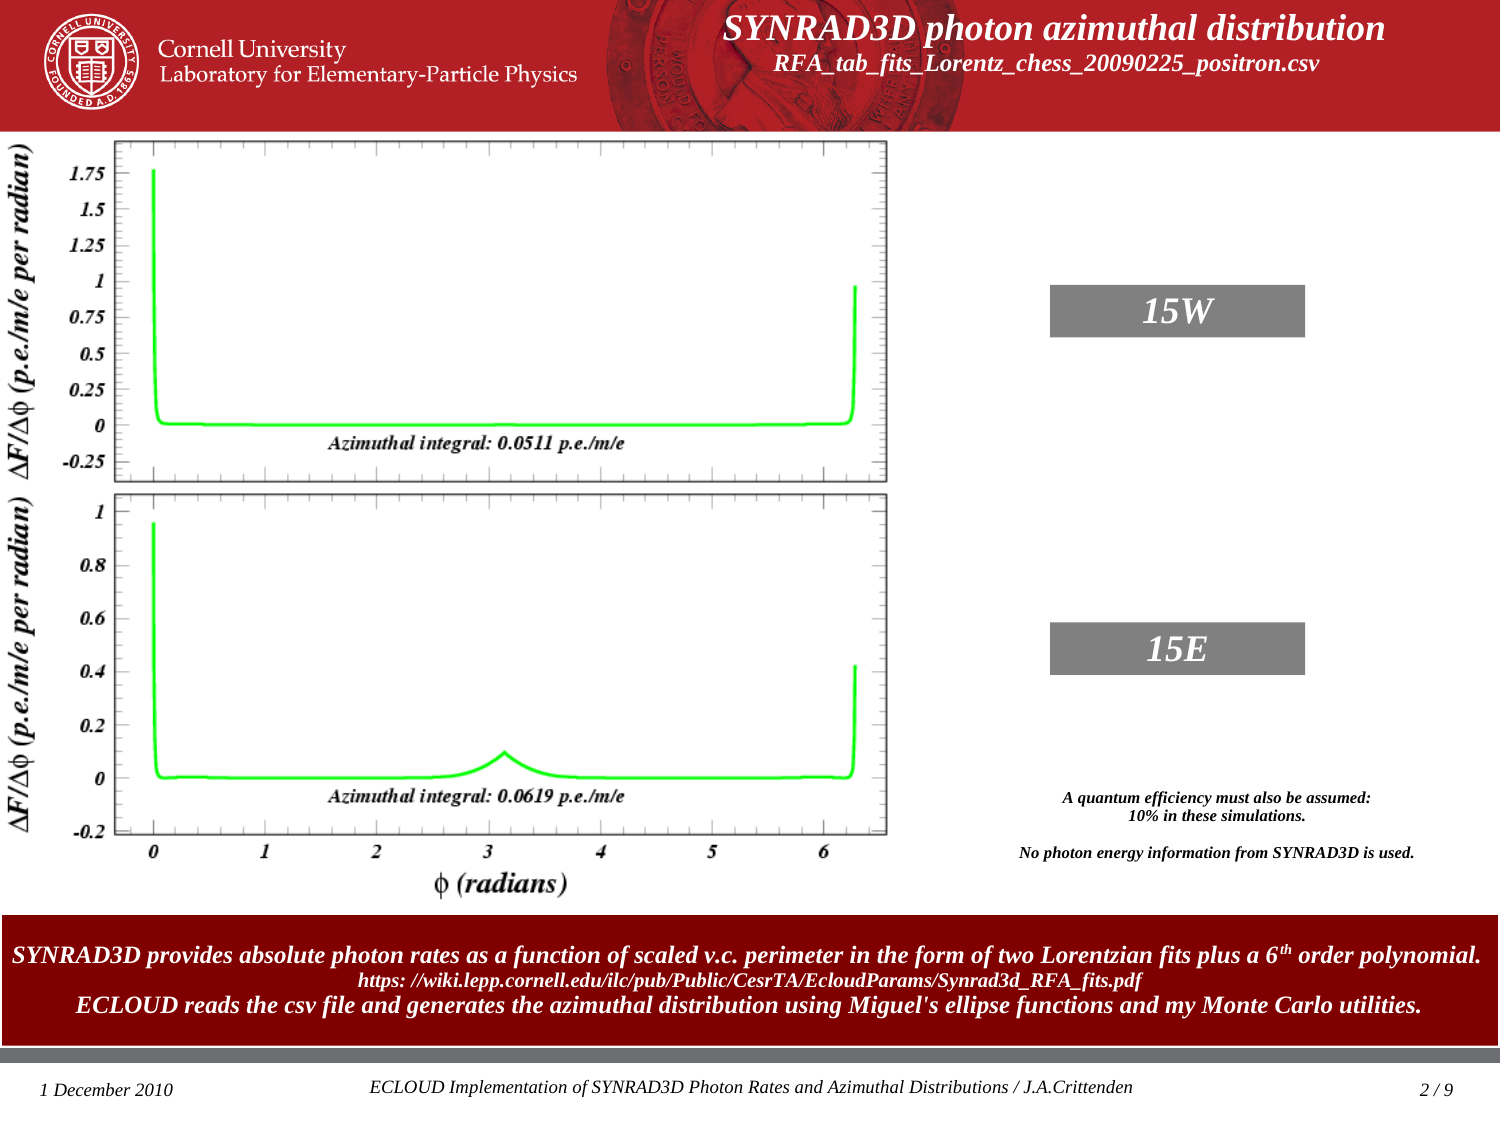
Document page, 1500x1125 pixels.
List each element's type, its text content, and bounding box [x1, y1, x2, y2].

text_box A quantum efficiency must also be assumed: 10% in these simulations. No photon energy information from SYNRAD3D is used. [937, 750, 1498, 901]
text_box SYNRAD3D photon azimuthal distribution RFA_tab_fits_Lorentz_chess_20090225_positron.csv [599, 0, 1500, 98]
picture [0, 0, 1500, 132]
text_box 15W [1050, 284, 1306, 338]
text_box 15E [1050, 622, 1306, 675]
text_box SYNRAD3D provides absolute photon rates as a function of scaled v.c. perimeter in the form of two Lorentzian fits plus a 6th order polynomial. https: //wiki.lepp.cornell.edu/ilc/pub/Public/CesrTA/EcloudParams/Synrad3d_RFA_fits.pdf ECLOUD reads the csv file and generates the azimuthal distribution using Miguel's ellipse functions and my Monte Carlo utilities. [2, 915, 1498, 1046]
picture [0, 134, 901, 907]
